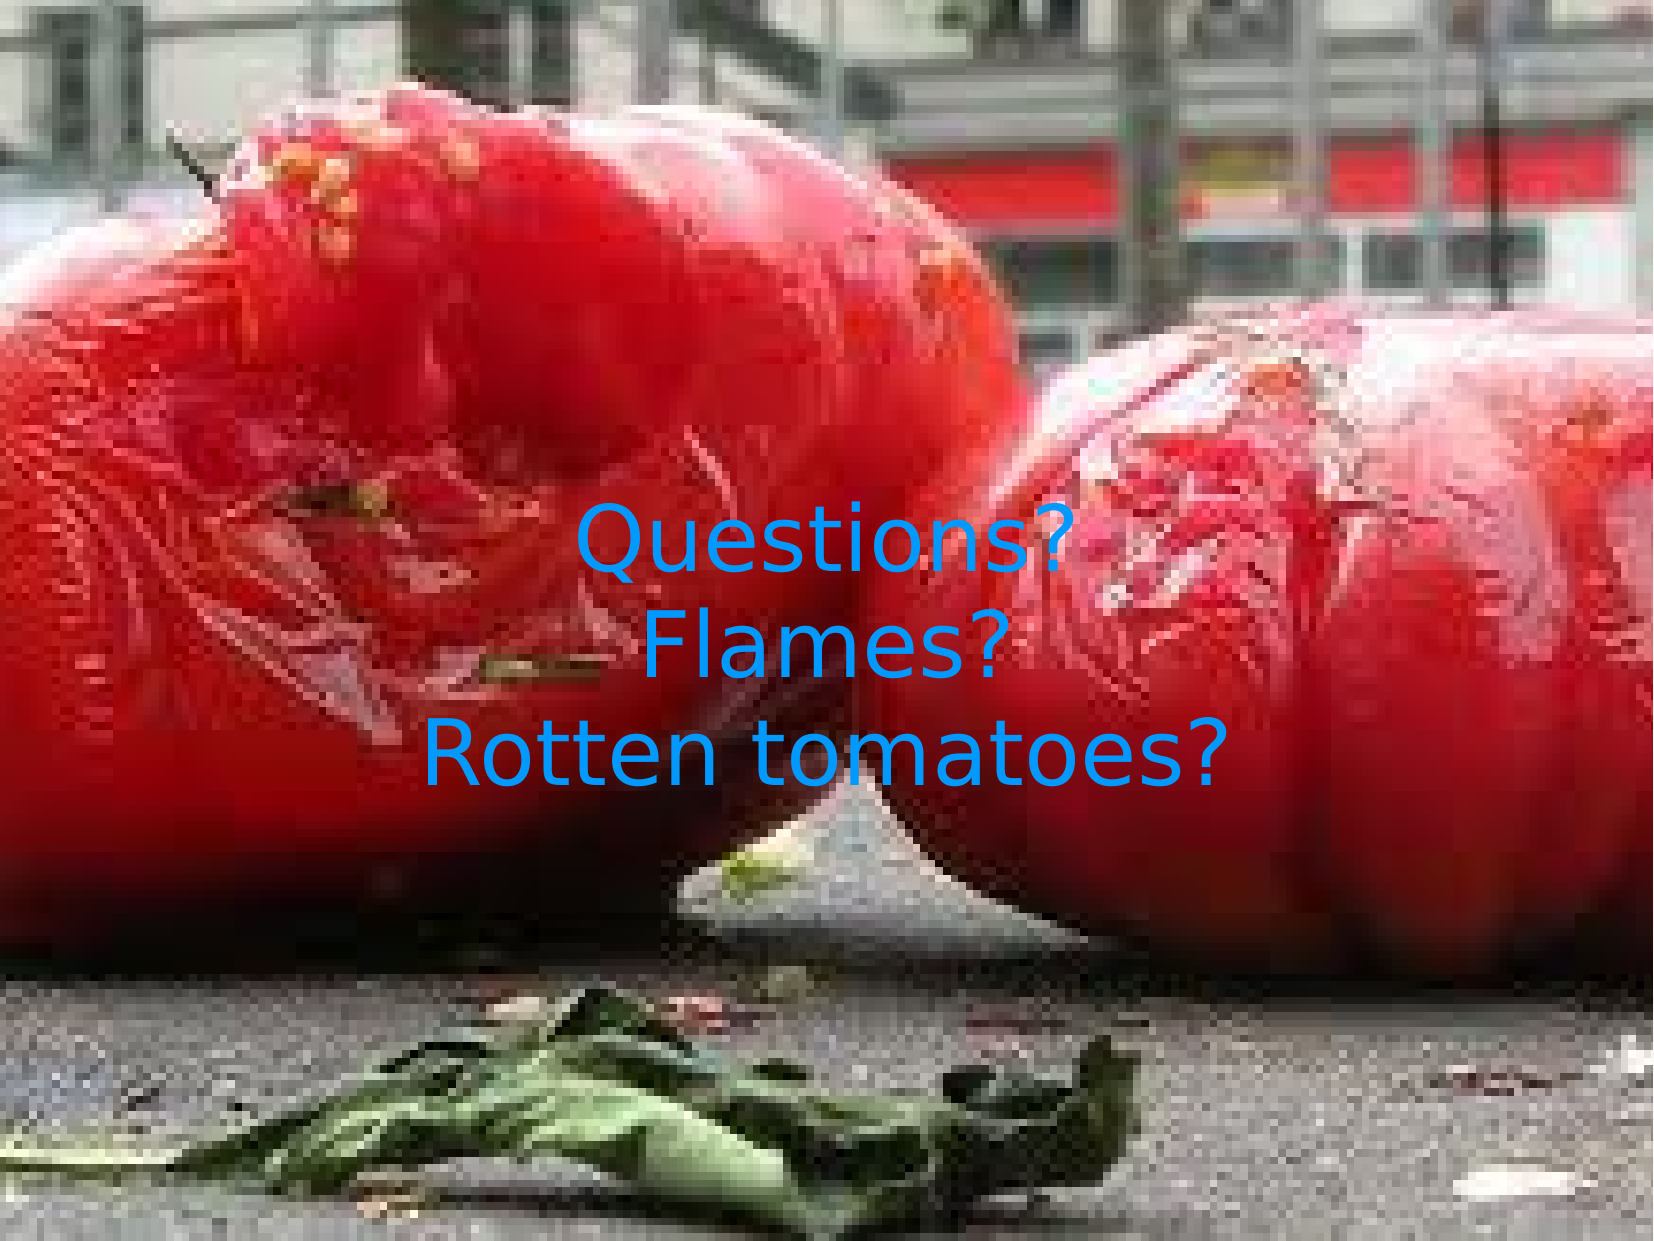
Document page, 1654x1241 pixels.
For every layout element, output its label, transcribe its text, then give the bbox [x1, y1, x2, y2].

title Questions? Flames? Rotten tomatoes? [83, 485, 1571, 807]
picture [0, 0, 1654, 1241]
